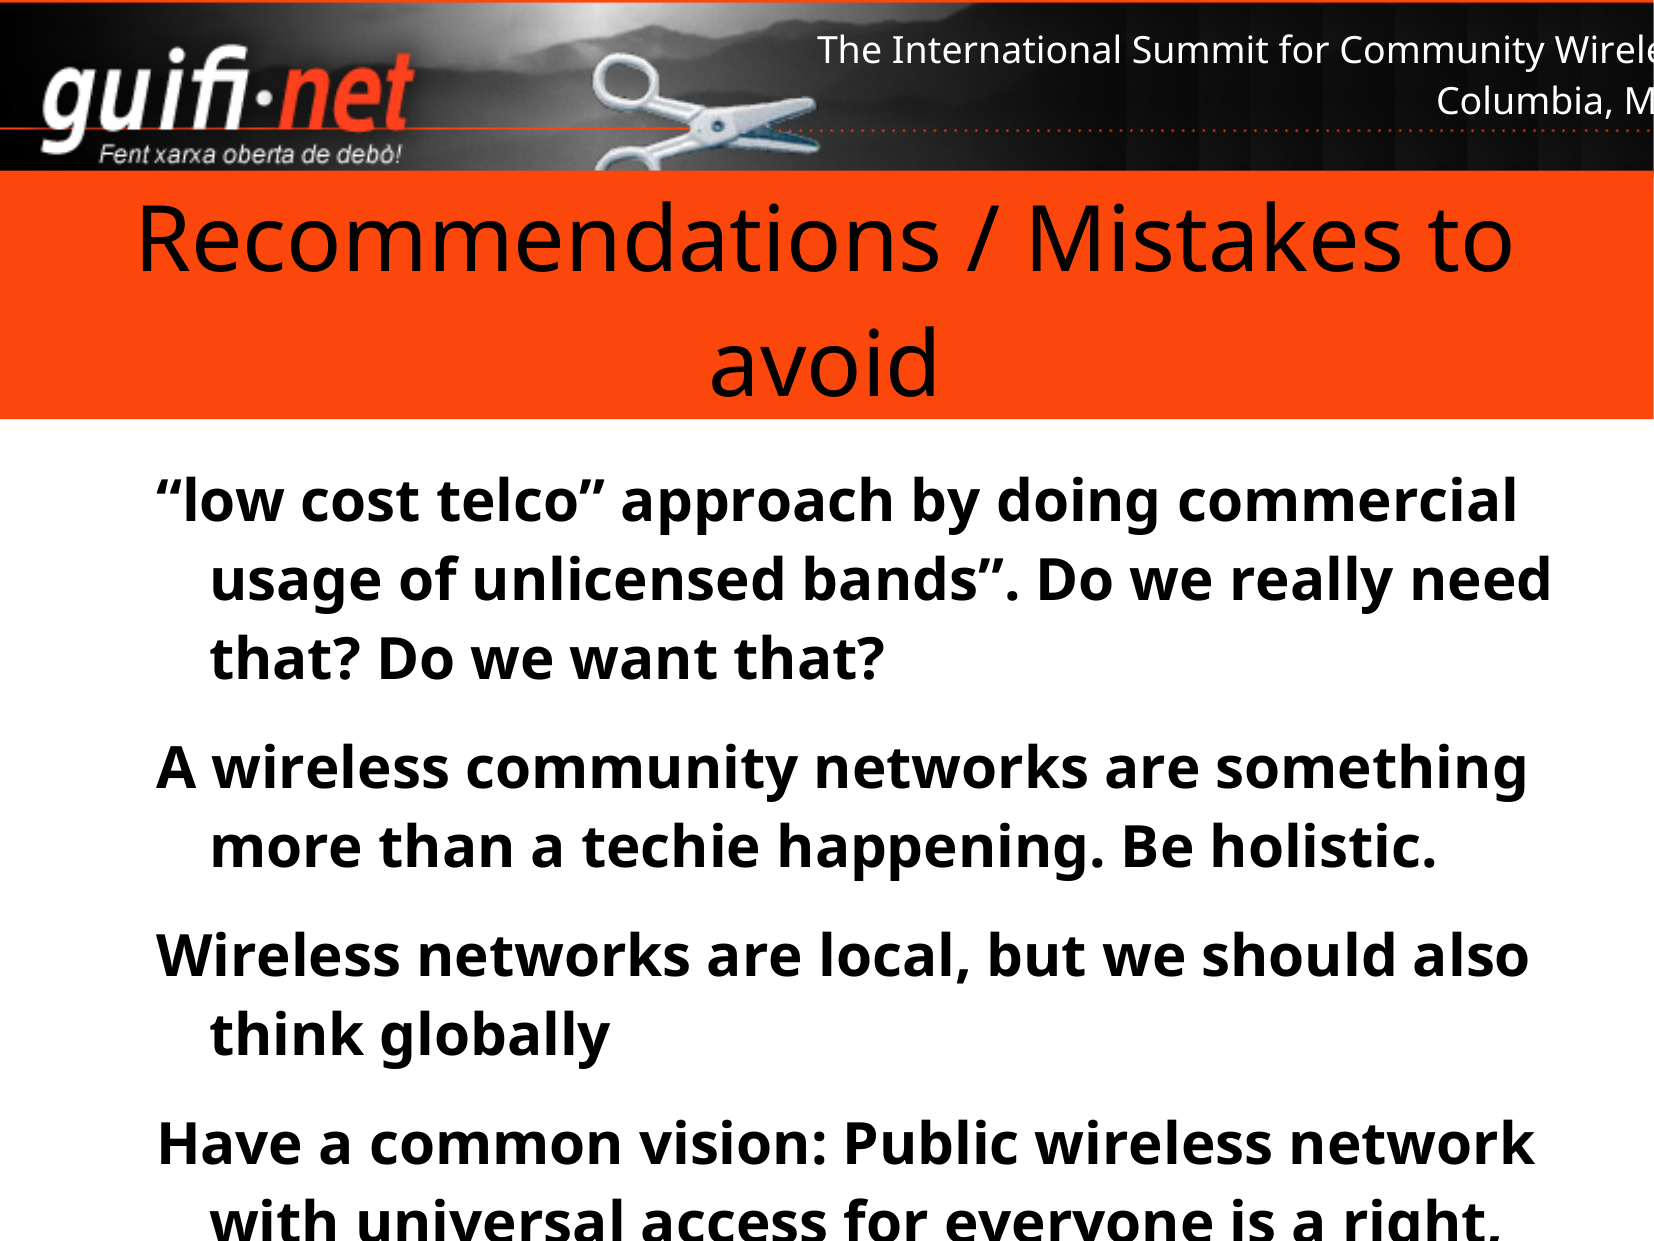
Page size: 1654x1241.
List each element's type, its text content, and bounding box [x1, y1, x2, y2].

list “low cost telco” approach by doing commercial usage of unlicensed bands”. Do we really need that? Do we want that? A wireless community networks are something more than a techie happening. Be holistic. Wireless networks are local, but we should also think globally Have a common vision: Public wireless network with universal access for everyone is a right, not just a dream. [138, 458, 1589, 1241]
title Recommendations / Mistakes to avoid [119, 195, 1532, 403]
picture [0, 0, 1654, 170]
